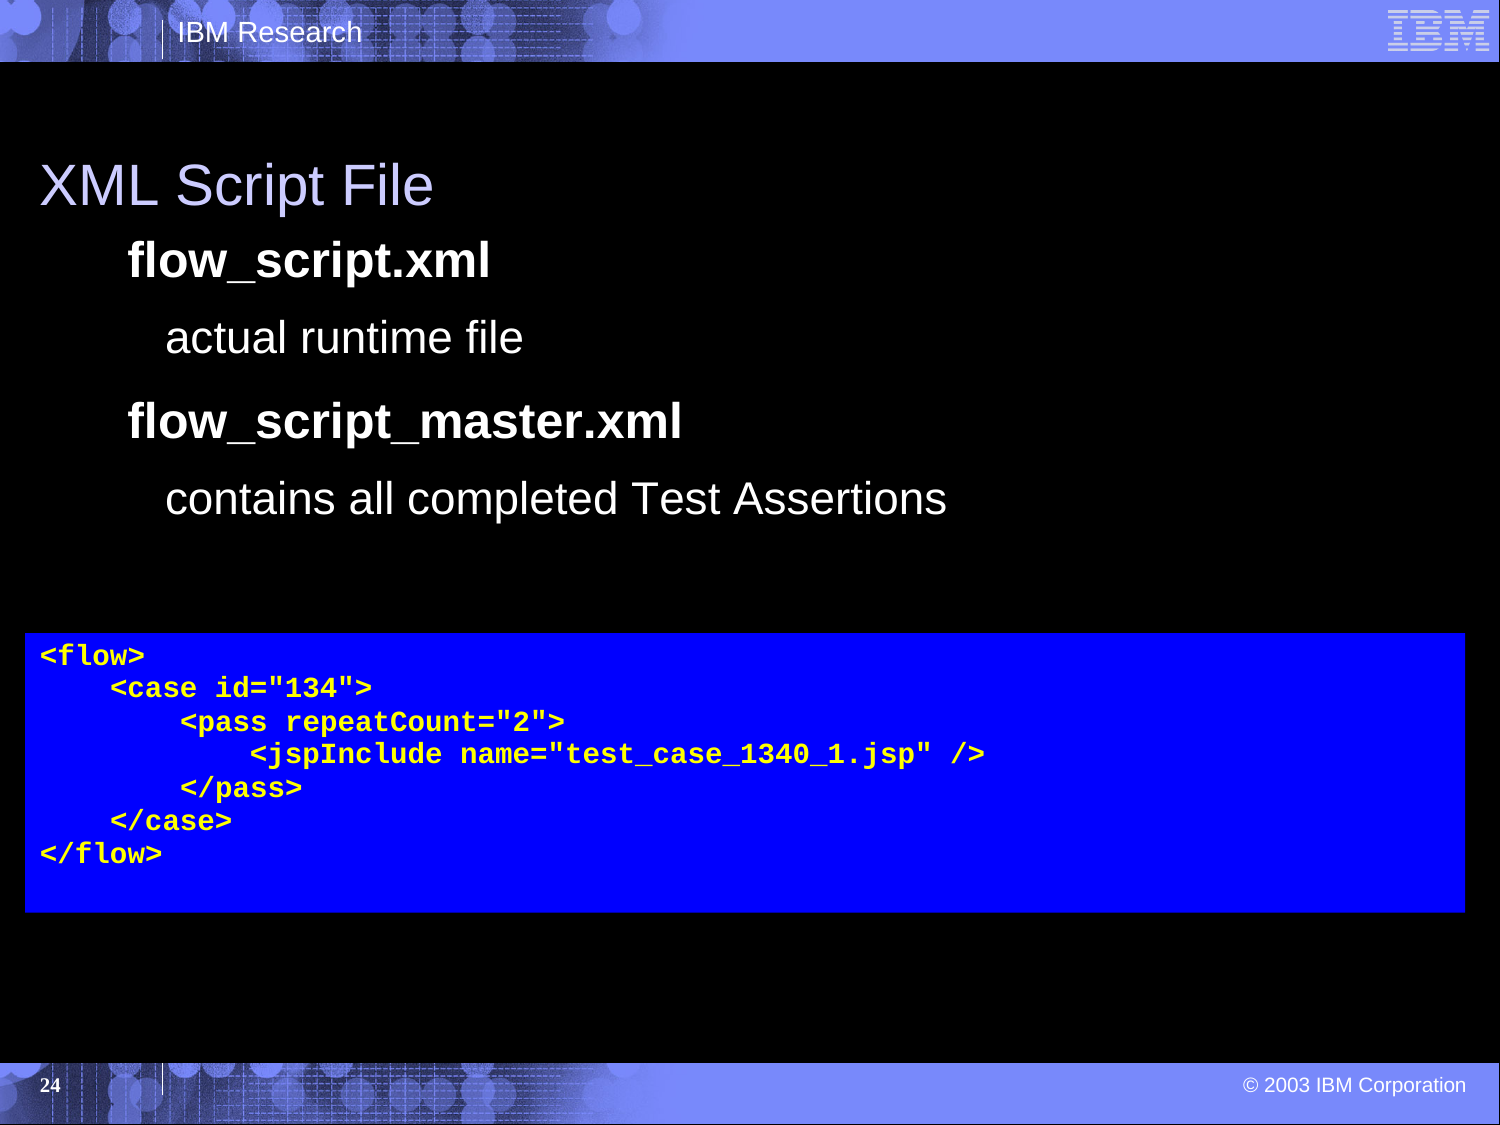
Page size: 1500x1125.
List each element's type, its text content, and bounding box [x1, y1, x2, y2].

title XML Script File [25, 142, 1378, 225]
list flow_script.xml actual runtime file flow_script_master.xml contains all completed Test Assertions [112, 224, 1388, 576]
picture [0, 1063, 1499, 1124]
text_box <flow> <case id="134"> <pass repeatCount="2"> <jspInclude name="test_case_1340_1.jsp" /> </pass> </case> </flow> [25, 633, 1466, 913]
picture [0, 0, 1499, 62]
